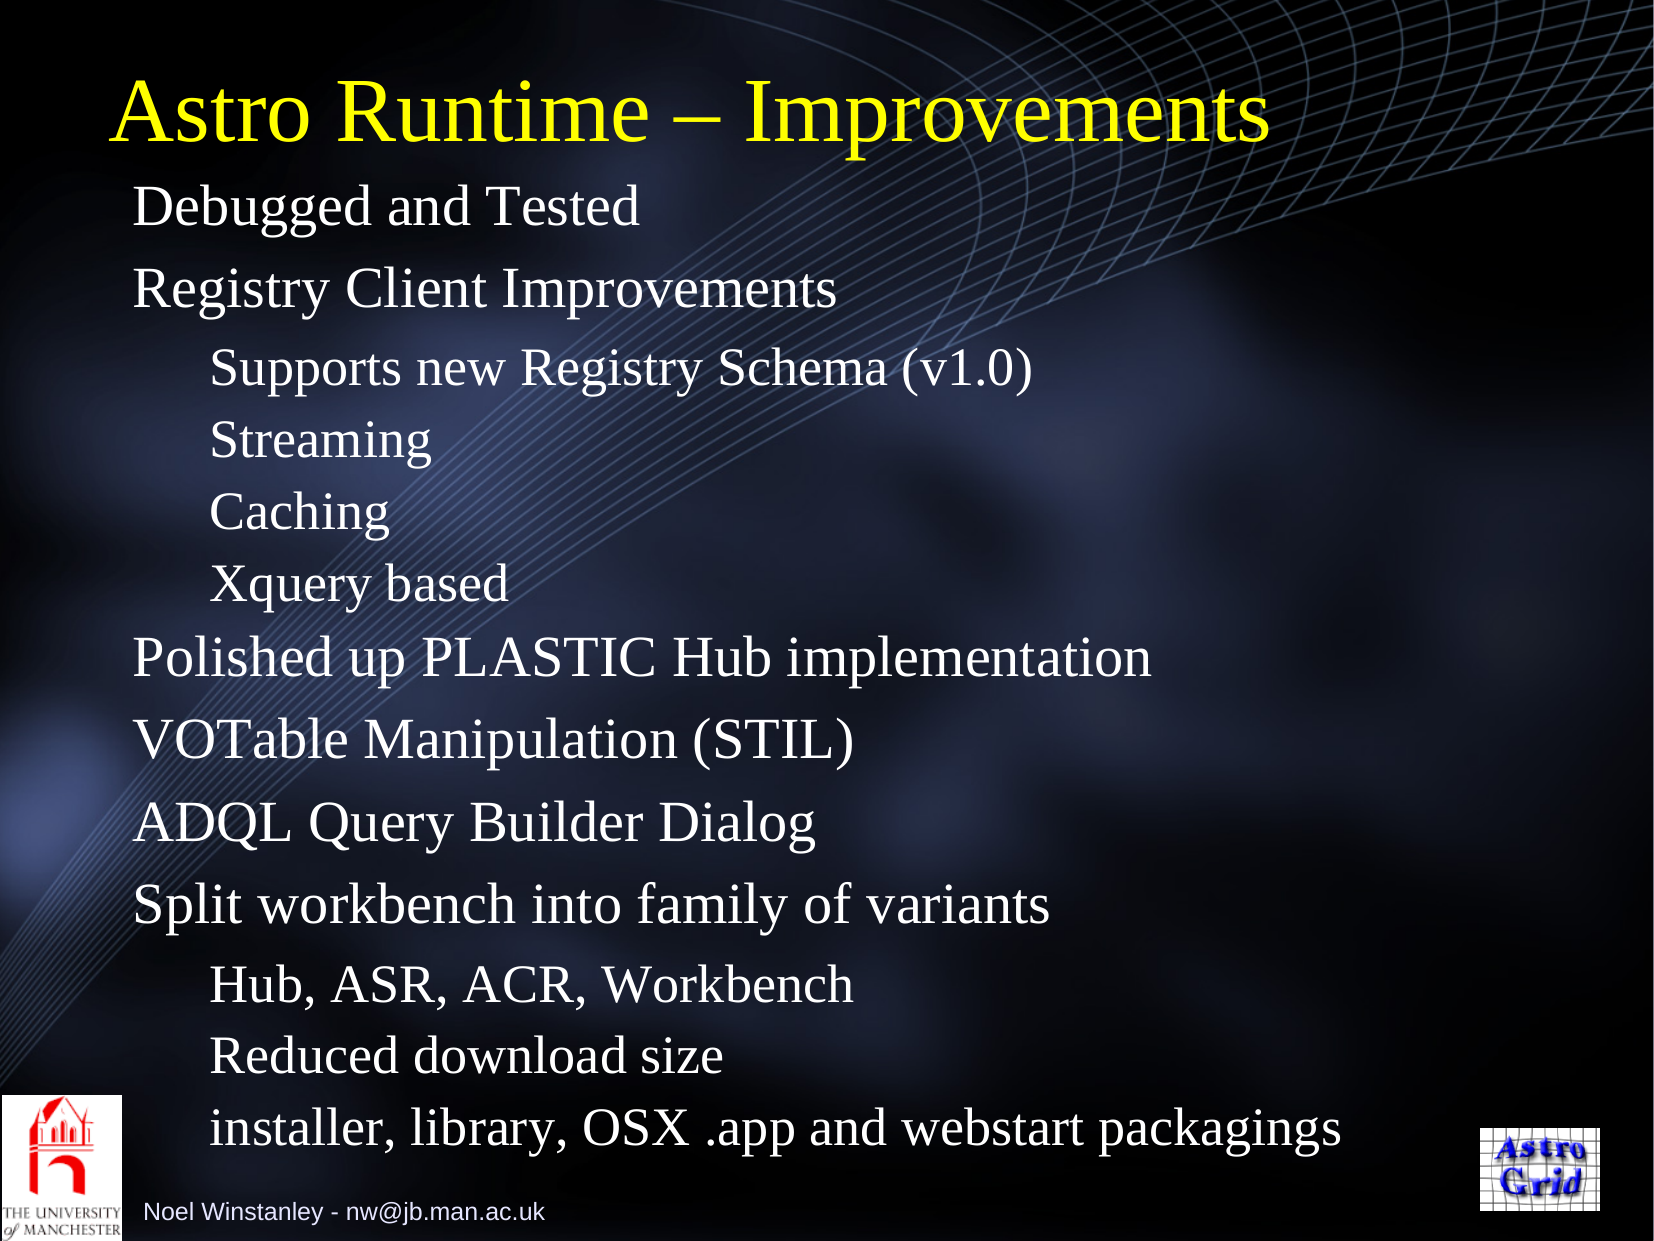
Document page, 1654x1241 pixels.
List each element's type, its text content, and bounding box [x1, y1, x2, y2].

list Debugged and Tested Registry Client Improvements Supports new Registry Schema (v1.0) Streaming Caching Xquery based Polished up PLASTIC Hub implementation VOTable Manipulation (STIL) ADQL Query Builder Dialog Split workbench into family of variants Hub, ASR, ACR, Workbench Reduced download size installer, library, OSX .app and webstart packagings [115, 172, 1536, 1165]
title Astro Runtime – Improvements [108, 26, 1534, 196]
picture [0, 0, 1654, 1241]
